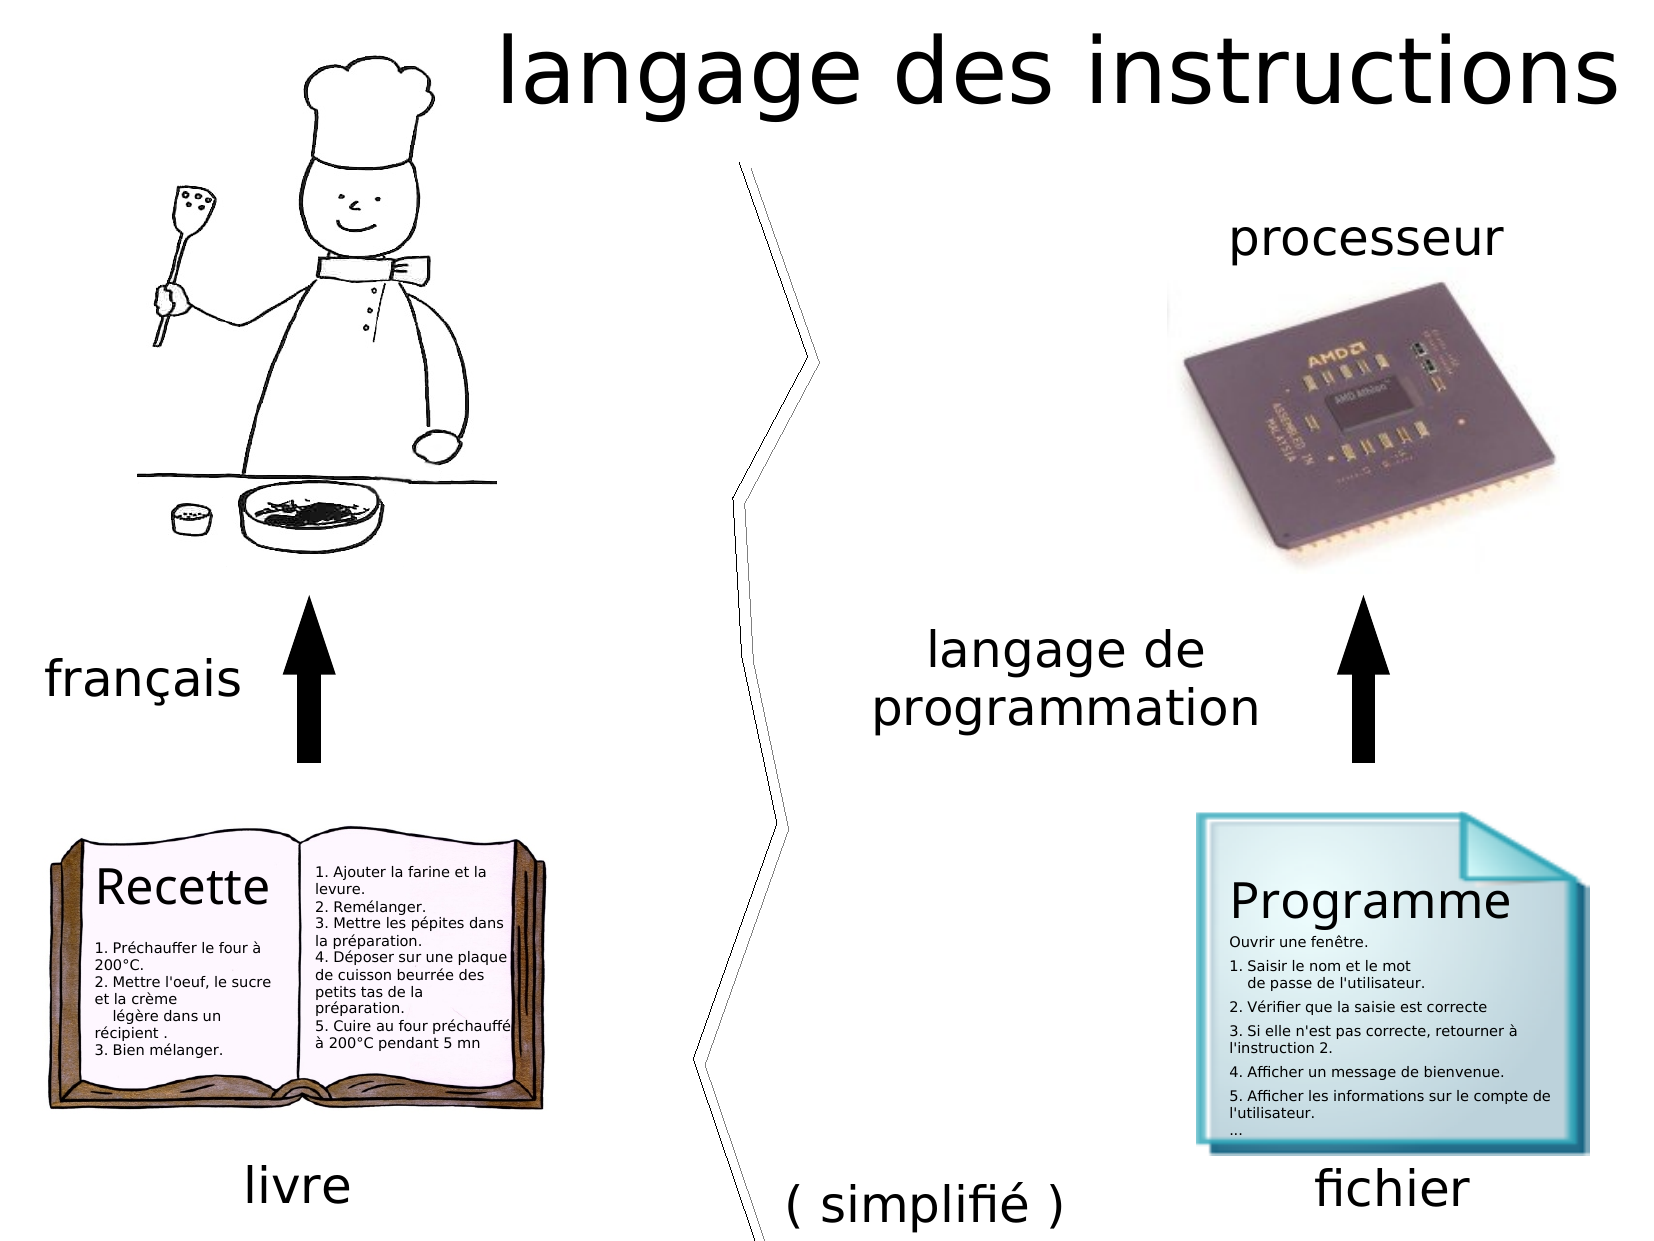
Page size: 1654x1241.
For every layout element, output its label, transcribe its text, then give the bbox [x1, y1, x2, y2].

text_box Ajouter la farine et la levure. Remélanger. Mettre les pépites dans la préparation. Déposer sur une plaque de cuisson beurrée des petits tas de la préparation. Cuire au four préchauffé à 200°C pendant 5 mn [315, 864, 515, 1114]
text_box Recette Préchauffer le four à 200°C. Mettre l'oeuf, le sucre et la crème légère dans un récipient . Bien mélanger. [94, 850, 290, 1061]
picture [1196, 811, 1590, 1156]
title langage des instructions [368, 11, 1654, 134]
picture [42, 816, 549, 1114]
text_box ( simplifié ) [710, 1175, 1141, 1235]
text_box langage de programmation [851, 620, 1281, 738]
text_box Programme Ouvrir une fenêtre. Saisir le nom et le mot de passe de l'utilisateur. Vérifier que la saisie est correcte Si elle n'est pas correcte, retourner à l'instruction 2. Afficher un message de bienvenue. Afficher les informations sur le compte de l'utilisateur. ... [1229, 865, 1557, 1130]
text_box processeur [1228, 209, 1505, 268]
picture [137, 34, 497, 568]
picture [1167, 267, 1567, 574]
text_box livre [243, 1156, 353, 1216]
text_box fichier [1314, 1160, 1471, 1219]
text_box français [44, 649, 243, 709]
